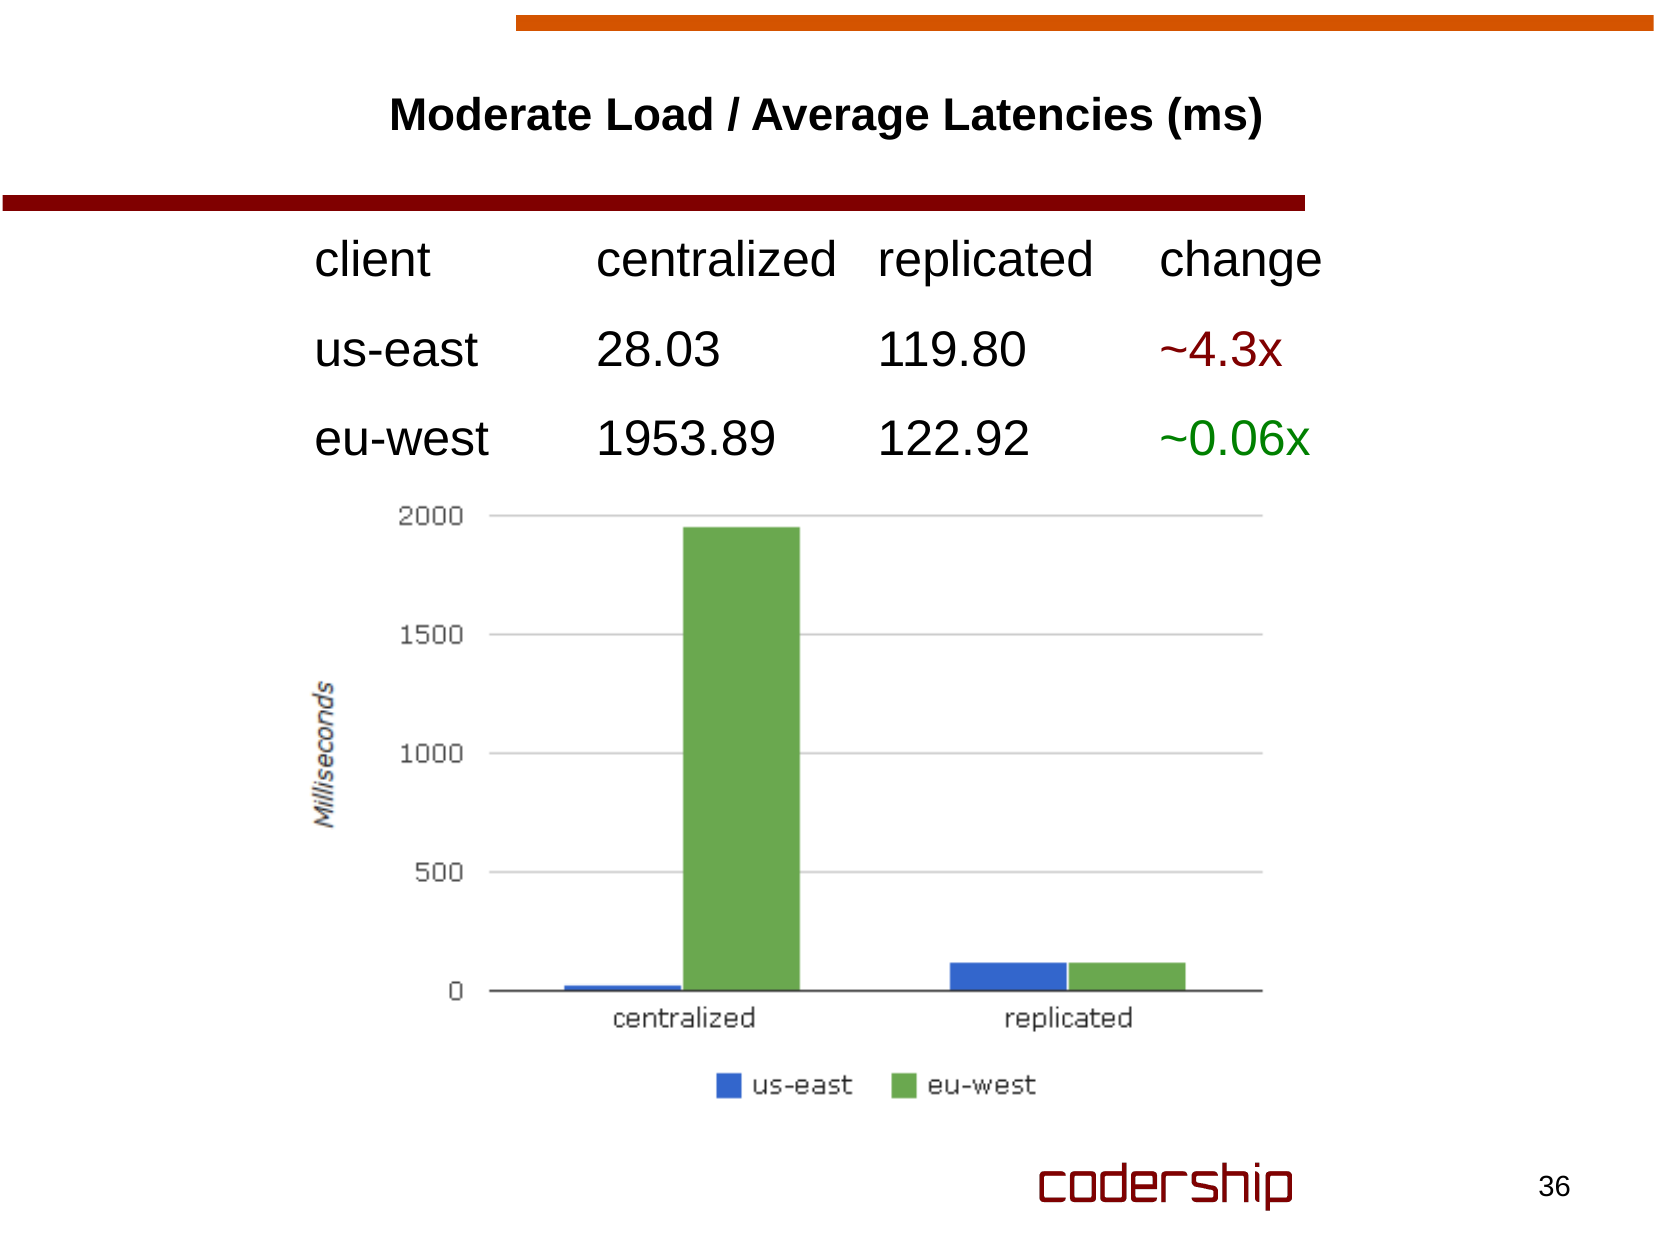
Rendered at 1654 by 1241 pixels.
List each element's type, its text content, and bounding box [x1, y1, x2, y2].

picture [248, 363, 1332, 1155]
picture [516, 15, 1654, 31]
table_cell 119.80 [863, 313, 1145, 403]
table_header change [1145, 223, 1427, 313]
table_cell us-east [300, 313, 581, 403]
table_cell eu-west [300, 403, 581, 493]
picture [2, 195, 1305, 211]
picture [1035, 1158, 1296, 1215]
table_header replicated [863, 223, 1145, 313]
table_header centralized [581, 223, 863, 313]
table_cell 1953.89 [581, 403, 863, 493]
title Moderate Load / Average Latencies (ms) [82, 49, 1571, 181]
table_cell 122.92 [863, 403, 1145, 493]
table_header client [300, 223, 581, 313]
table_cell ~0.06x [1145, 403, 1427, 493]
table_cell ~4.3x [1145, 313, 1427, 403]
table_cell 28.03 [581, 313, 863, 403]
